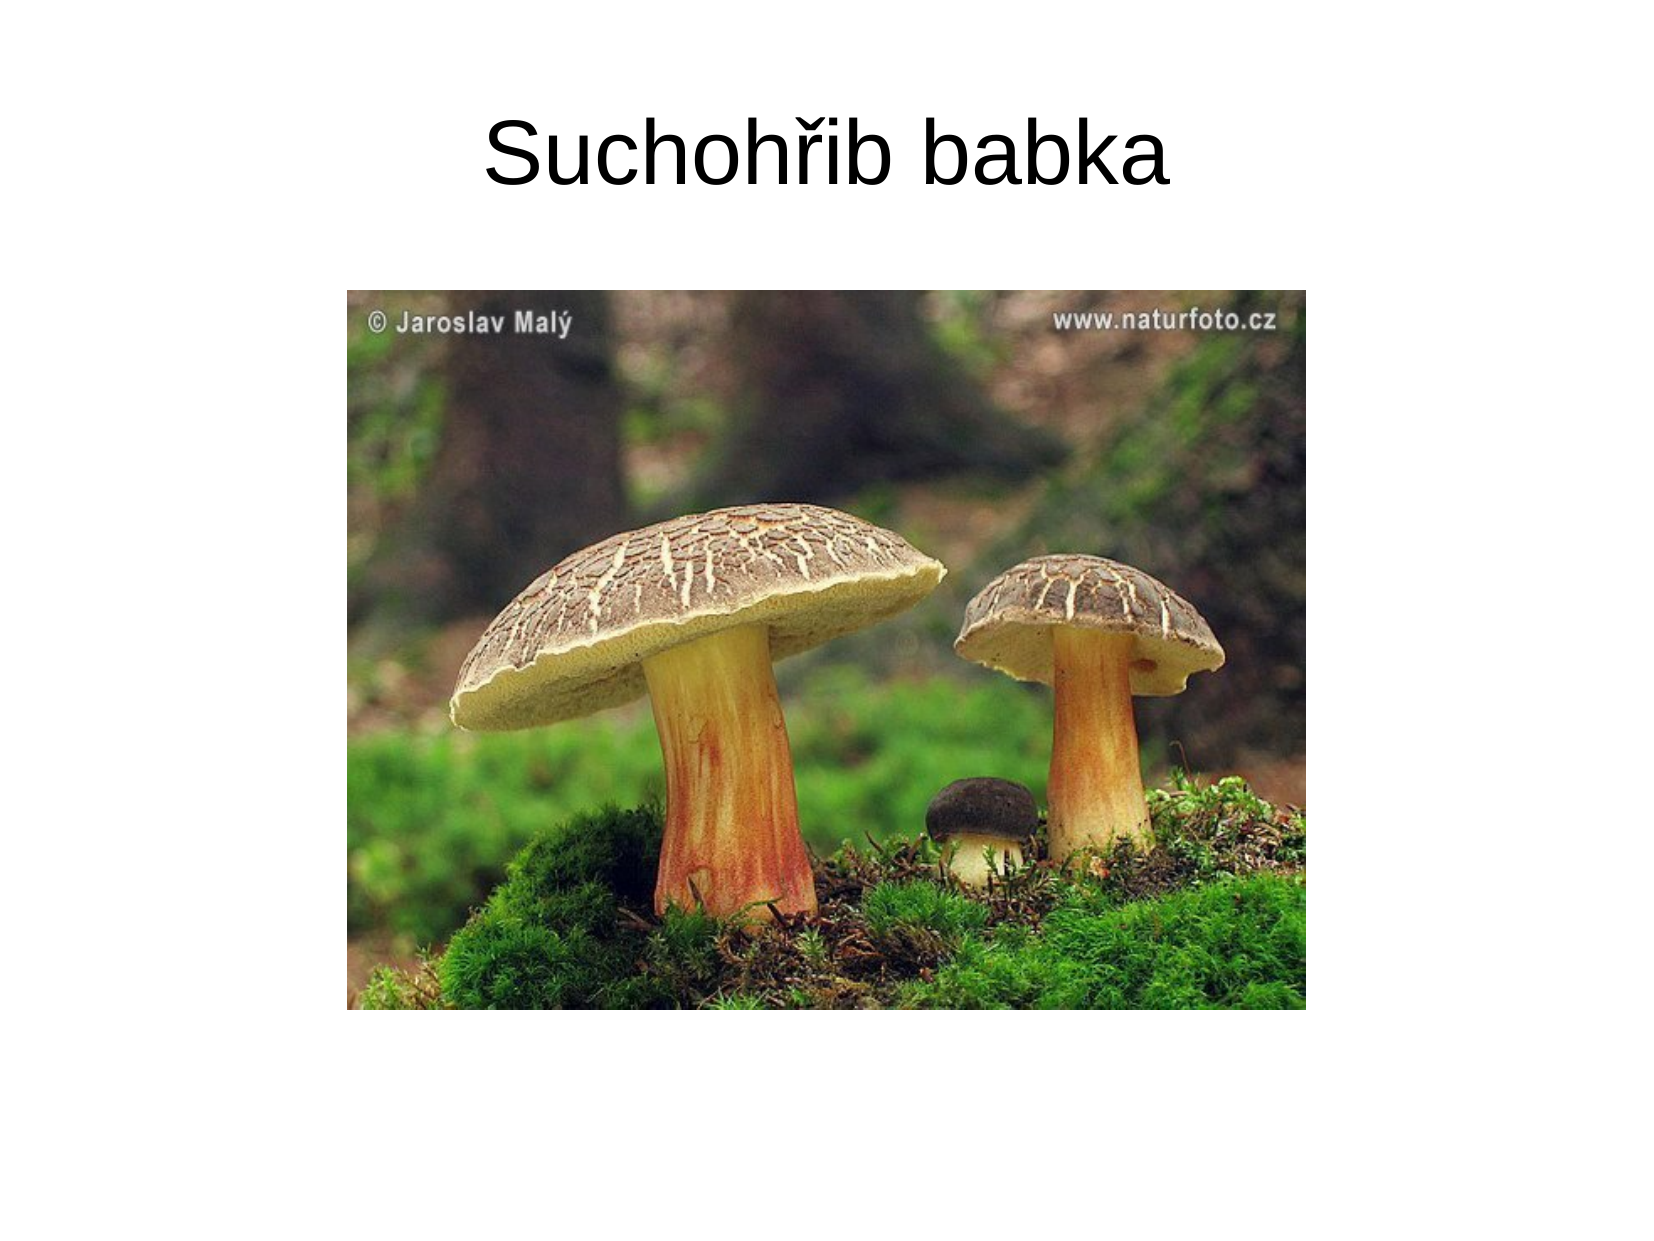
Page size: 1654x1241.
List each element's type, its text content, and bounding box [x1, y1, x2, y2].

picture [347, 290, 1306, 1010]
title Suchohřib babka [82, 49, 1571, 257]
